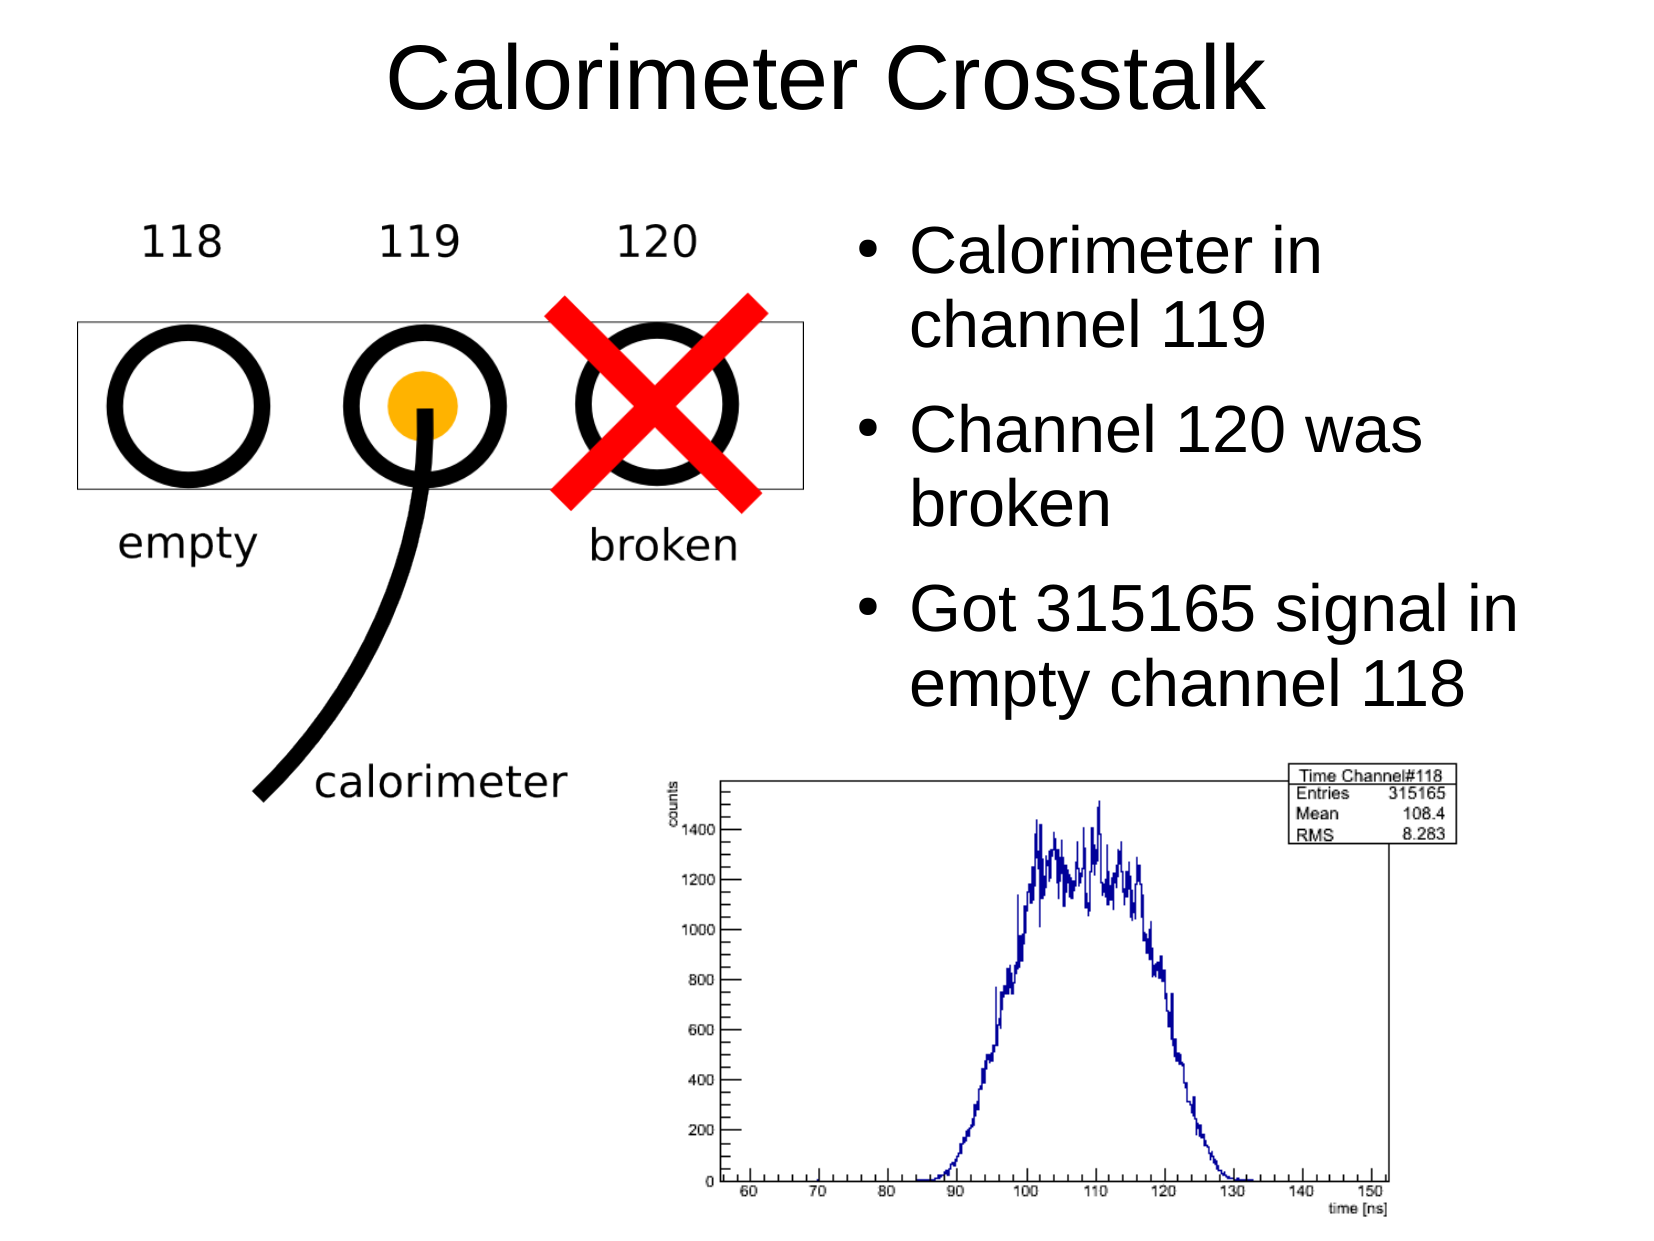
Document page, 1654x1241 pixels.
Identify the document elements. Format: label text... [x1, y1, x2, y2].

title Calorimeter Crosstalk [82, 26, 1571, 130]
list Calorimeter in channel 119 Channel 120 was broken Got 315165 signal in empty channel 118 [838, 212, 1565, 733]
picture [77, 224, 1473, 1231]
